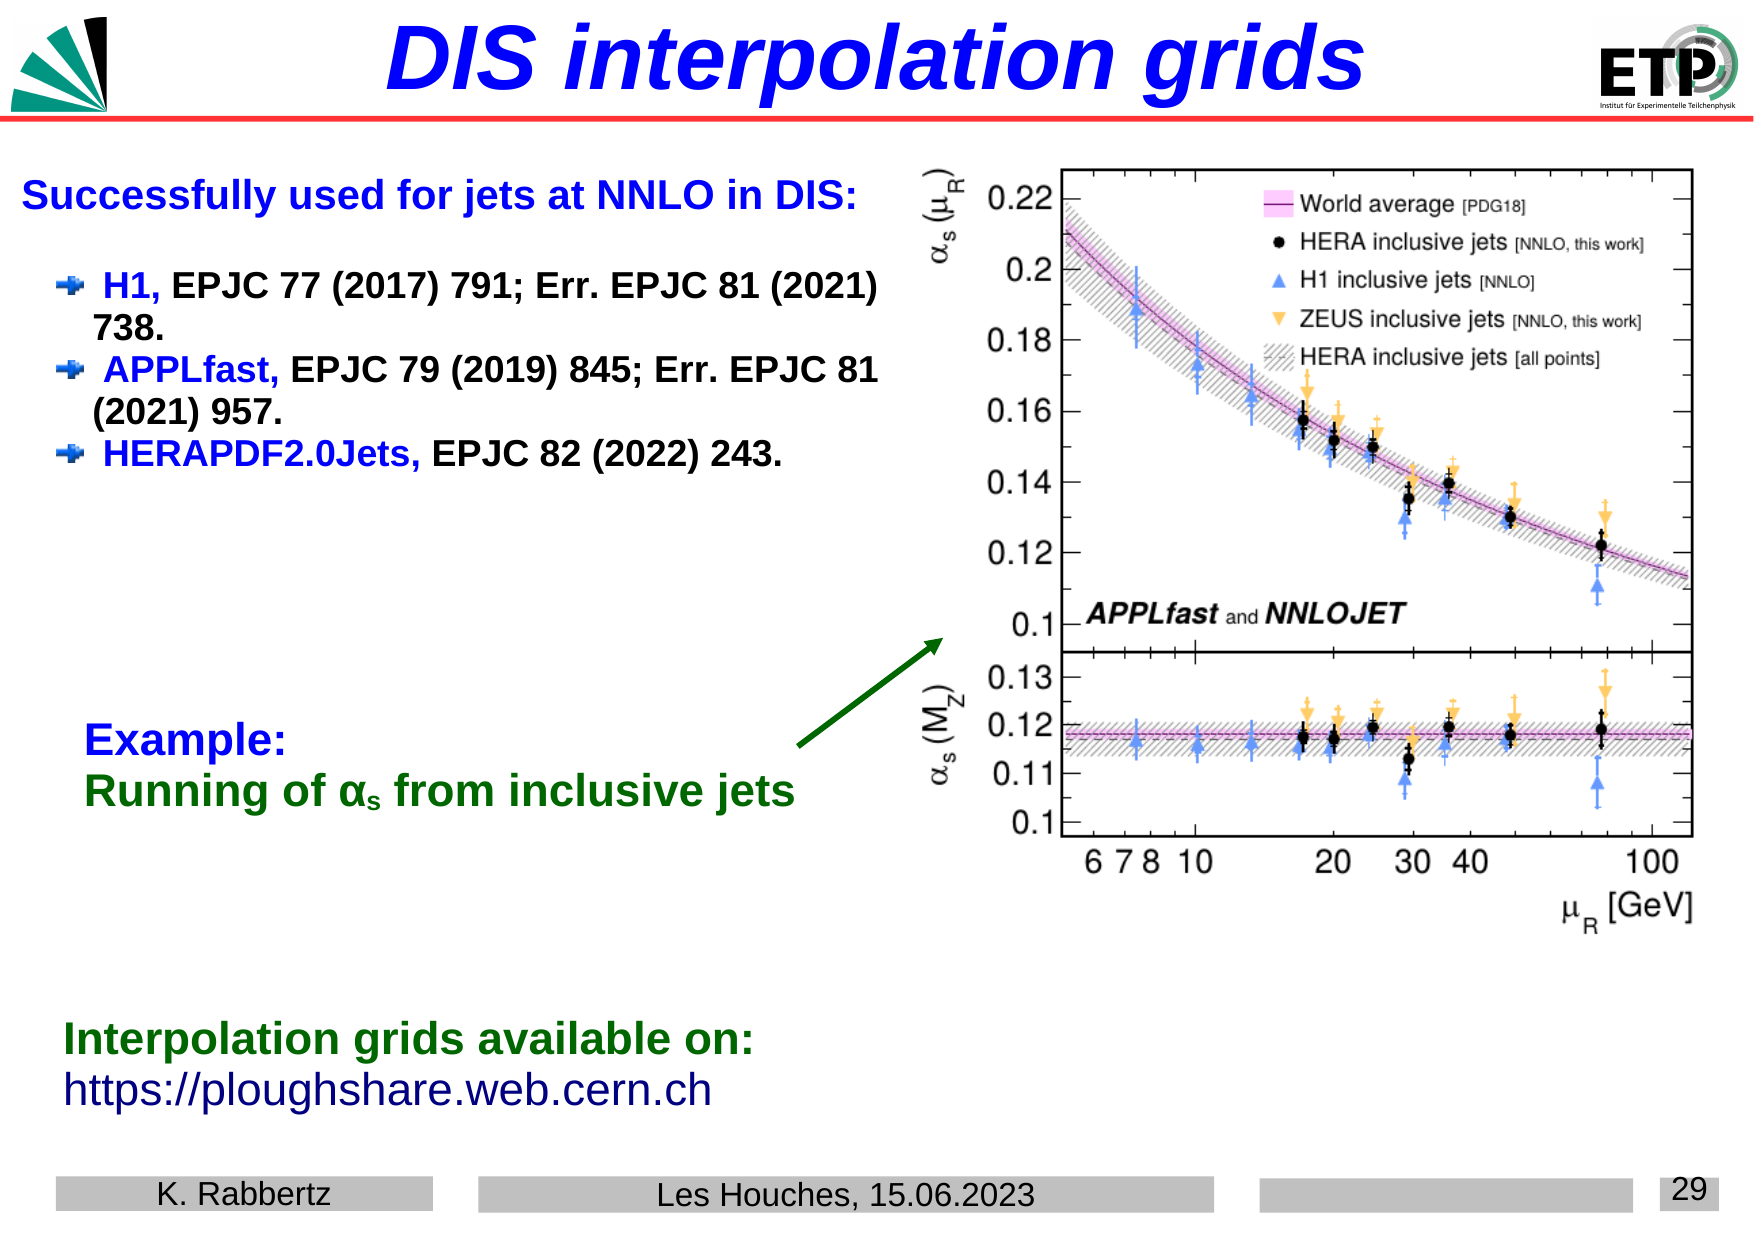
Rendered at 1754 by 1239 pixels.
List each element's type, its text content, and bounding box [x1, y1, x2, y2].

text_box Successfully used for jets at NNLO in DIS: H1, EPJC 77 (2017) 791; Err. EPJC 81 (2021) 738. APPLfast, EPJC 79 (2019) 845; Err. EPJC 81 (2021) 957. HERAPDF2.0Jets, EPJC 82 (2022) 243. [9, 166, 899, 588]
title DIS interpolation grids [124, 0, 1630, 116]
text_box Interpolation grids available on: https://ploughshare.web.cern.ch [51, 1006, 1137, 1130]
picture [902, 151, 1710, 950]
picture [1630, 17, 1745, 112]
text_box Example: Running of αs from inclusive jets [72, 708, 809, 823]
picture [11, 17, 107, 113]
